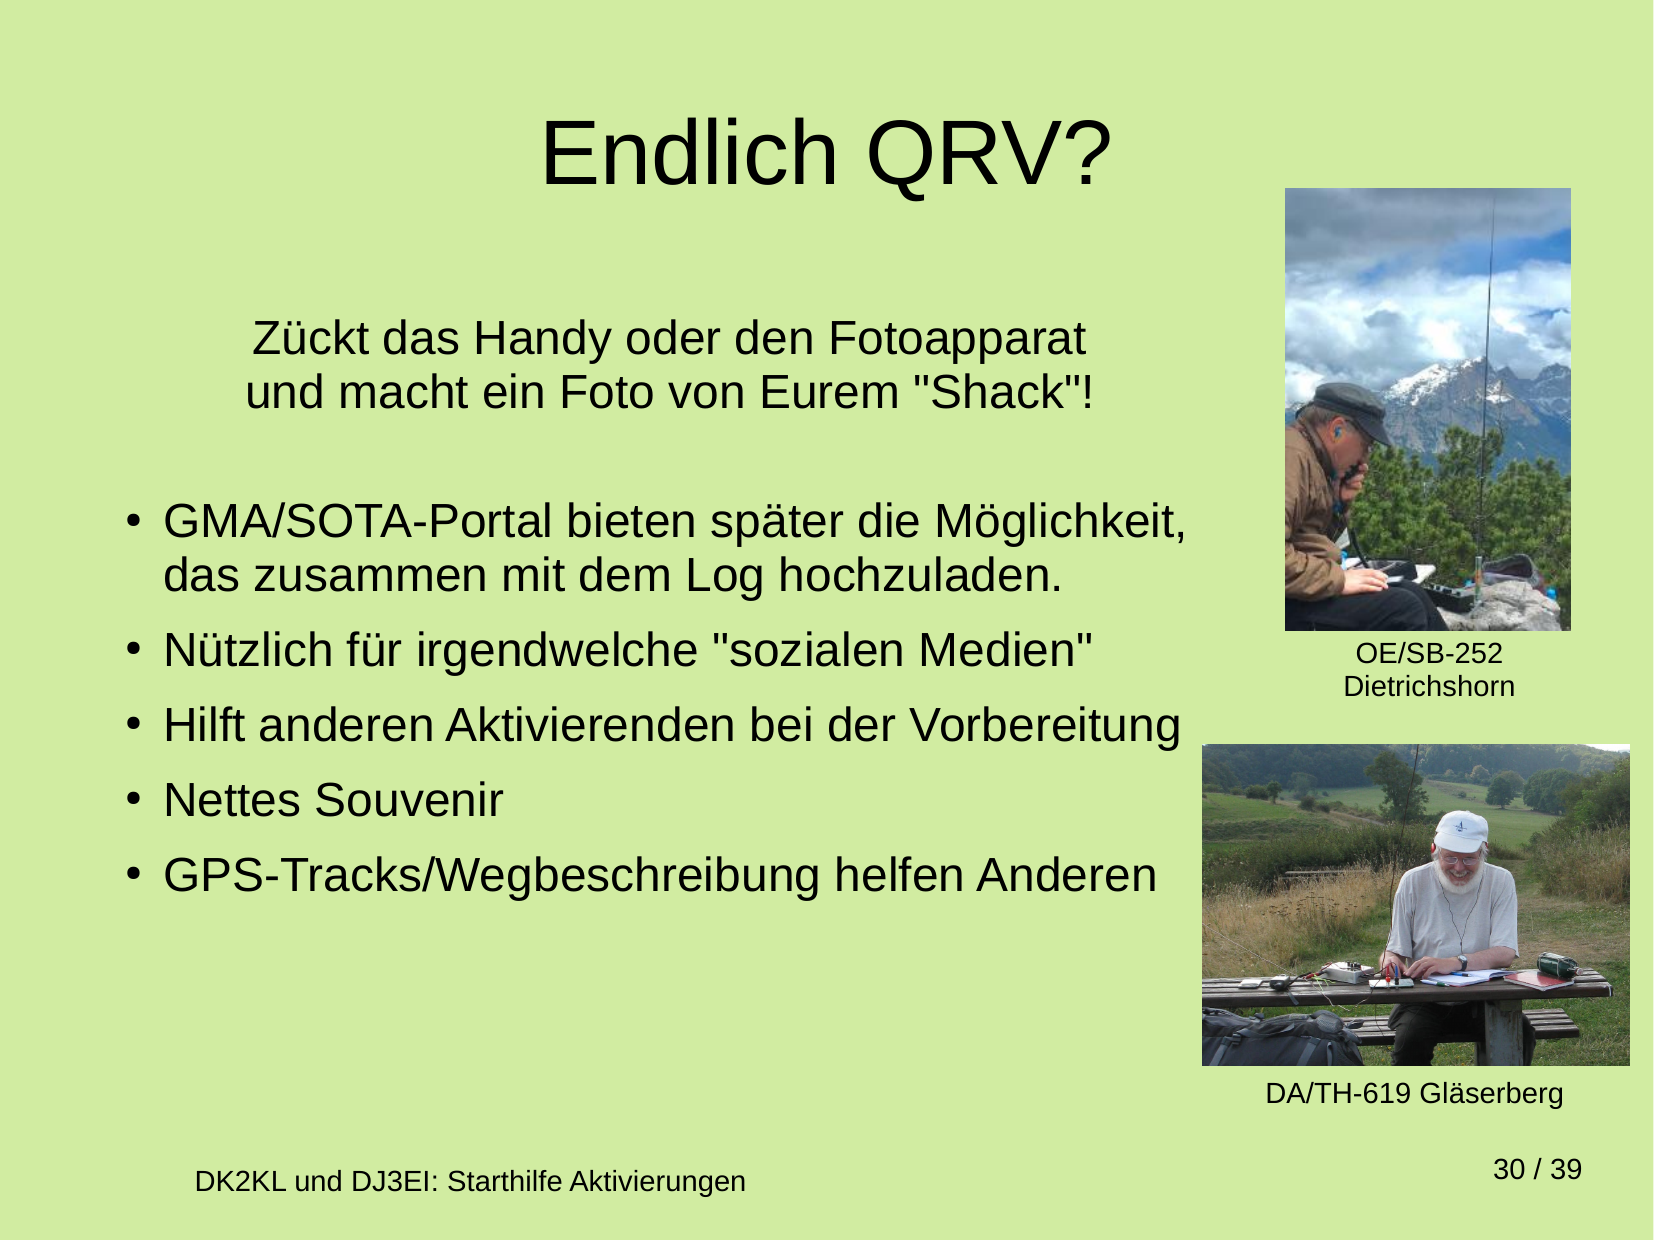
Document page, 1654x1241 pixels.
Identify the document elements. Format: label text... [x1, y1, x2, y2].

picture [1285, 188, 1571, 631]
picture [1202, 744, 1630, 1066]
title DA/TH-619 Gläserberg [1249, 1077, 1581, 1110]
list Zückt das Handy oder den Fotoapparat und macht ein Foto von Eurem "Shack"! GMA/SOTA-Portal bieten später die Möglichkeit, das zusammen mit dem Log hochzuladen. Nützlich für irgendwelche "sozialen Medien" Hilft anderen Aktivierenden bei der Vorbereitung Nettes Souvenir GPS-Tracks/Wegbeschreibung helfen Anderen [112, 311, 1229, 986]
title OE/SB-252 Dietrichshorn [1263, 636, 1596, 703]
title Endlich QRV? [82, 49, 1571, 257]
